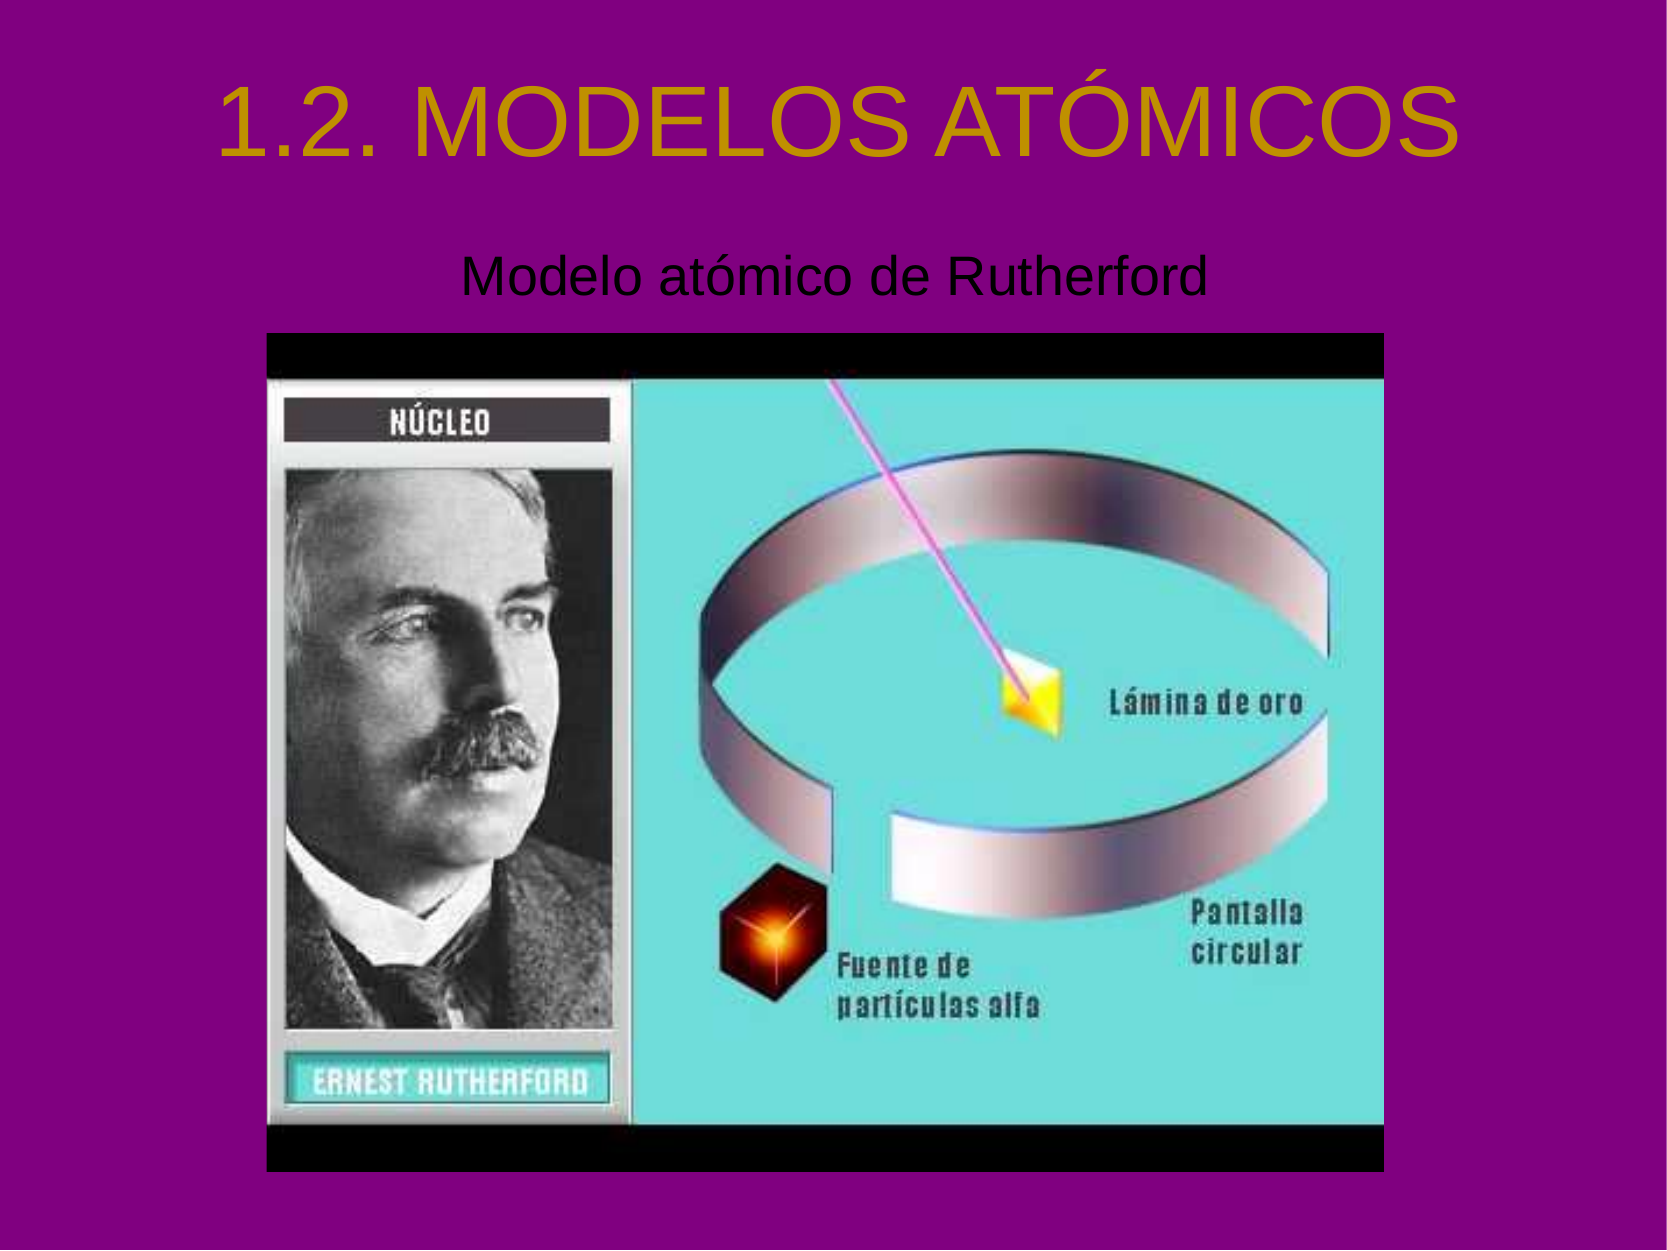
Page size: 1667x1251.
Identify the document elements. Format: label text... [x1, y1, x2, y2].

list Modelo atómico de Rutherford [47, 233, 1624, 1209]
text_box [266, 333, 1384, 1172]
title 1.2. MODELOS ATÓMICOS [50, 50, 1630, 213]
